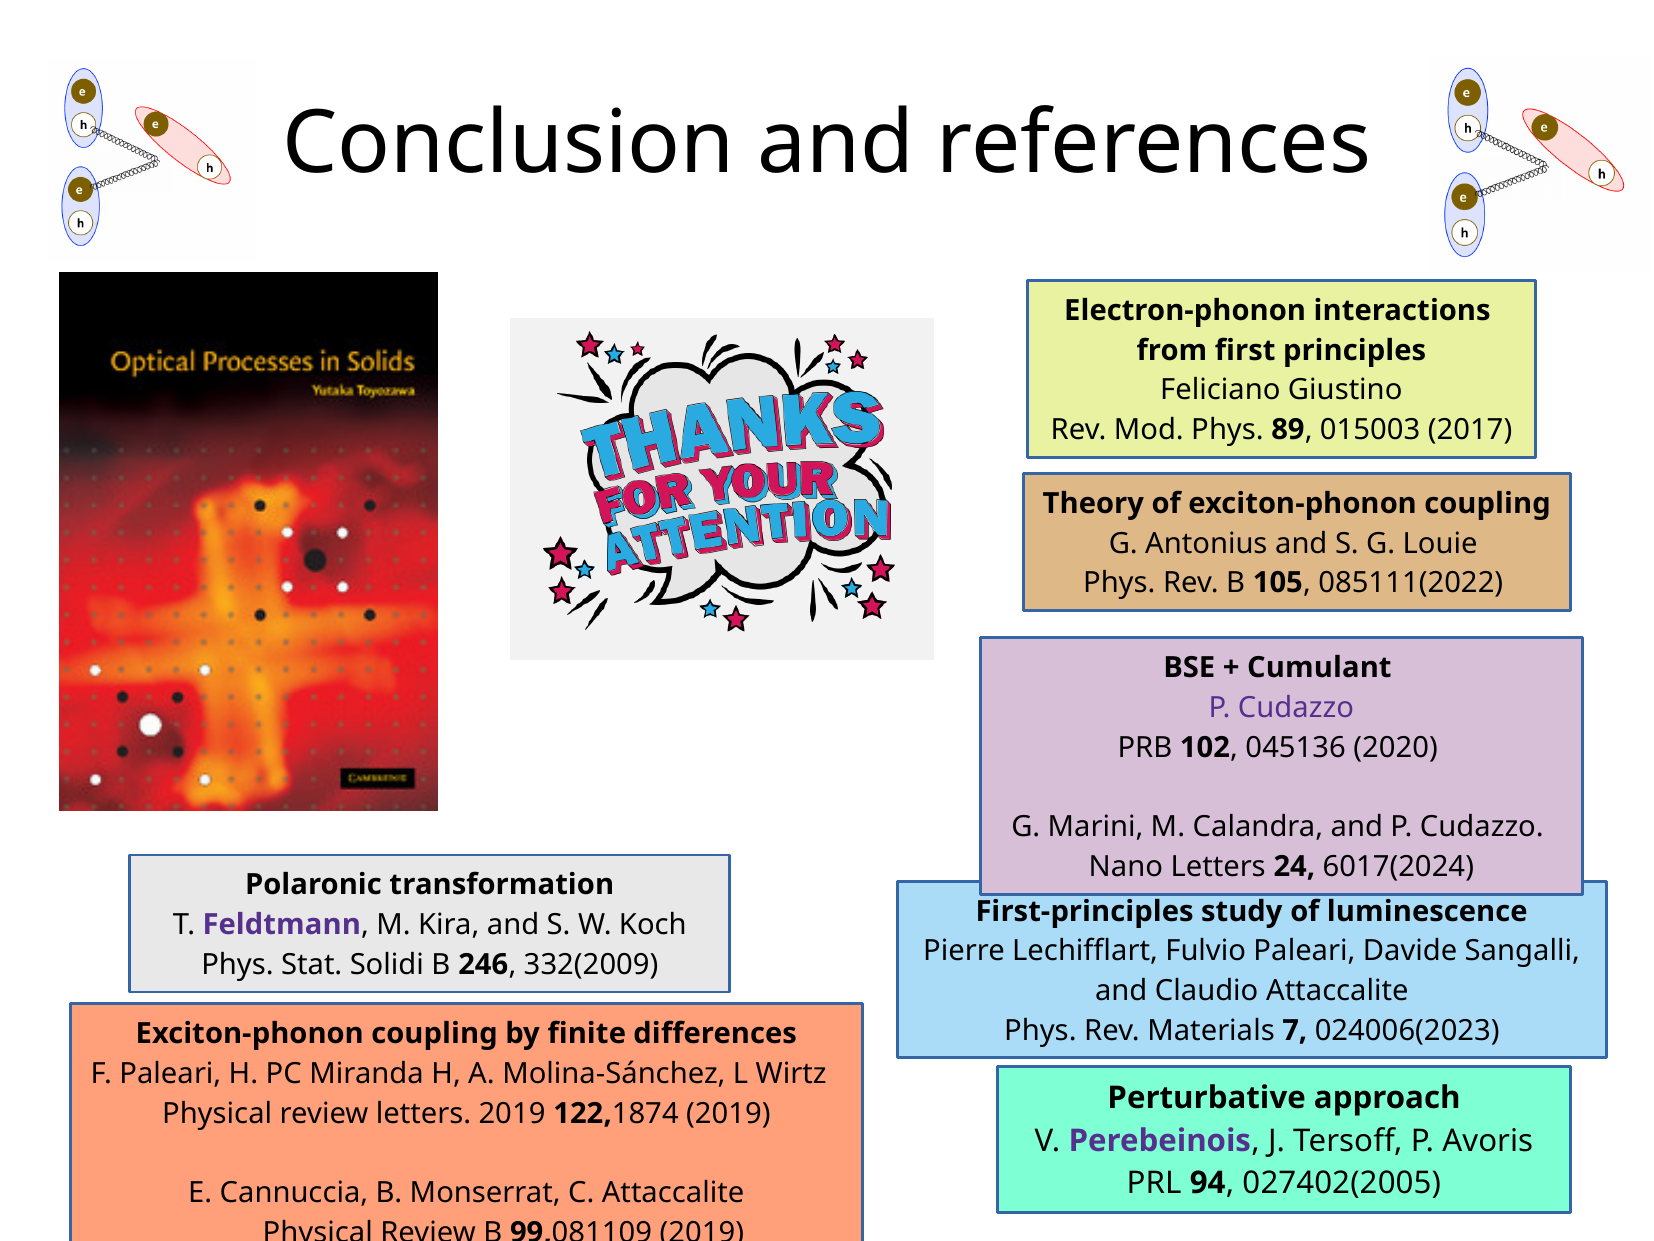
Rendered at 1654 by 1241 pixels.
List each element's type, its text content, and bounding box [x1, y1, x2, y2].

title Conclusion and references [224, 0, 1430, 282]
text_box First-principles study of luminescence Pierre Lechifflart, Fulvio Paleari, Davide Sangalli, and Claudio Attaccalite Phys. Rev. Materials 7, 024006(2023) [897, 881, 1607, 1016]
text_box Electron-phonon interactions from first principles Feliciano Giustino Rev. Mod. Phys. 89, 015003 (2017) [1027, 280, 1536, 426]
picture [59, 272, 438, 811]
text_box Exciton-phonon coupling by finite differences F. Paleari, H. PC Miranda H, A. Molina-Sánchez, L Wirtz Physical review letters. 2019 122,1874 (2019) E. Cannuccia, B. Monserrat, C. Attaccalite Physical Review B 99,081109 (2019) [70, 1003, 863, 1198]
picture [47, 58, 257, 260]
text_box Perturbative approach V. Perebeinois, J. Tersoff, P. Avoris PRL 94, 027402(2005) [997, 1066, 1571, 1182]
picture [1429, 57, 1652, 272]
text_box Theory of exciton-phonon coupling G. Antonius and S. G. Louie Phys. Rev. B 105, 085111(2022) [1023, 473, 1571, 579]
text_box Polaronic transformation T. Feldtmann, M. Kira, and S. W. Koch Phys. Stat. Solidi B 246, 332(2009) [129, 855, 730, 969]
picture [510, 318, 934, 660]
text_box BSE + Cumulant P. Cudazzo PRB 102, 045136 (2020) G. Marini, M. Calandra, and P. Cudazzo. Nano Letters 24, 6017(2024) [980, 637, 1583, 831]
